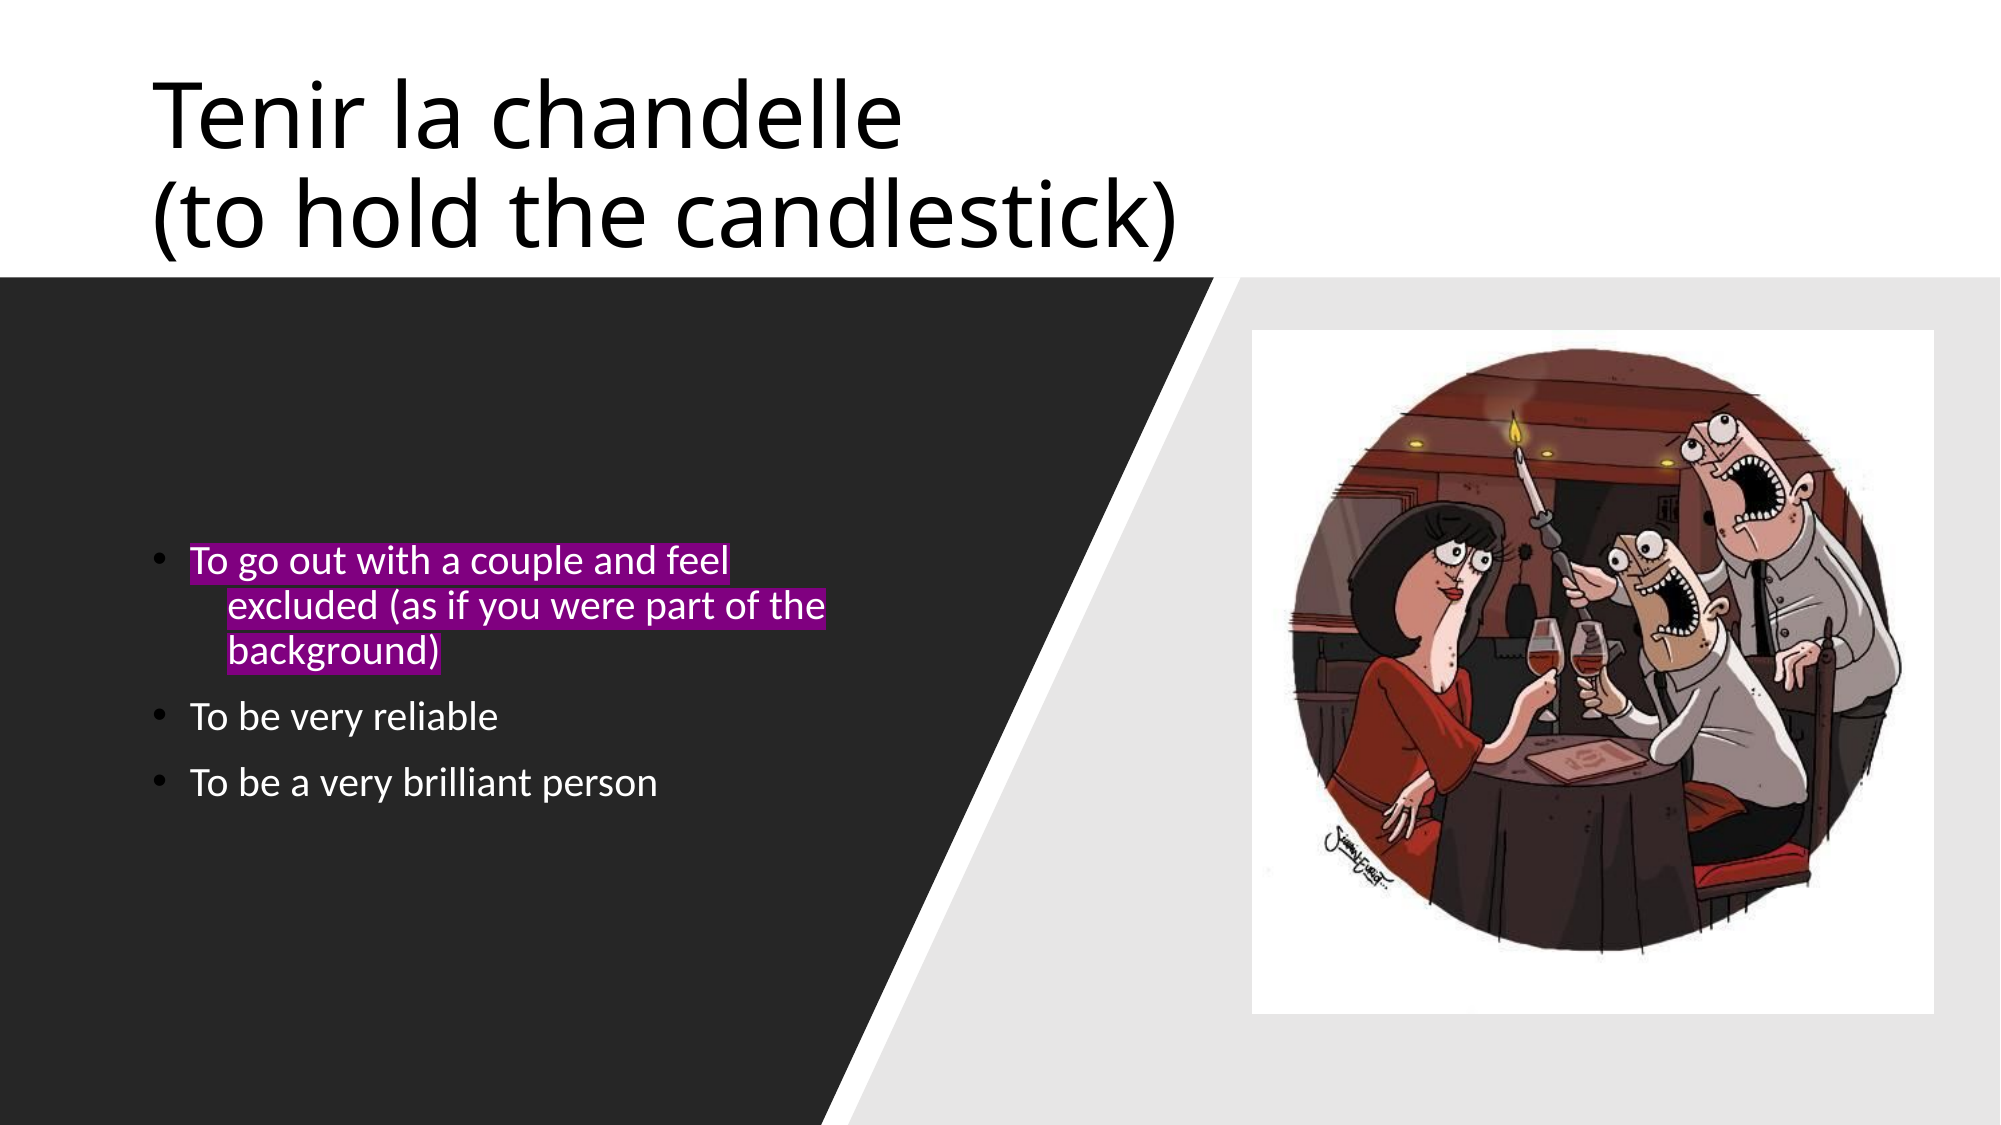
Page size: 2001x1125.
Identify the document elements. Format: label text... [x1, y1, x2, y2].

picture [1252, 330, 1934, 1014]
text_box [0, 277, 1214, 1125]
list To go out with a couple and feel excluded (as if you were part of the background) To be very reliable To be a very brilliant person [137, 330, 846, 1014]
title Tenir la chandelle (to hold the candlestick) [137, 59, 1863, 278]
text_box [847, 277, 2000, 1125]
